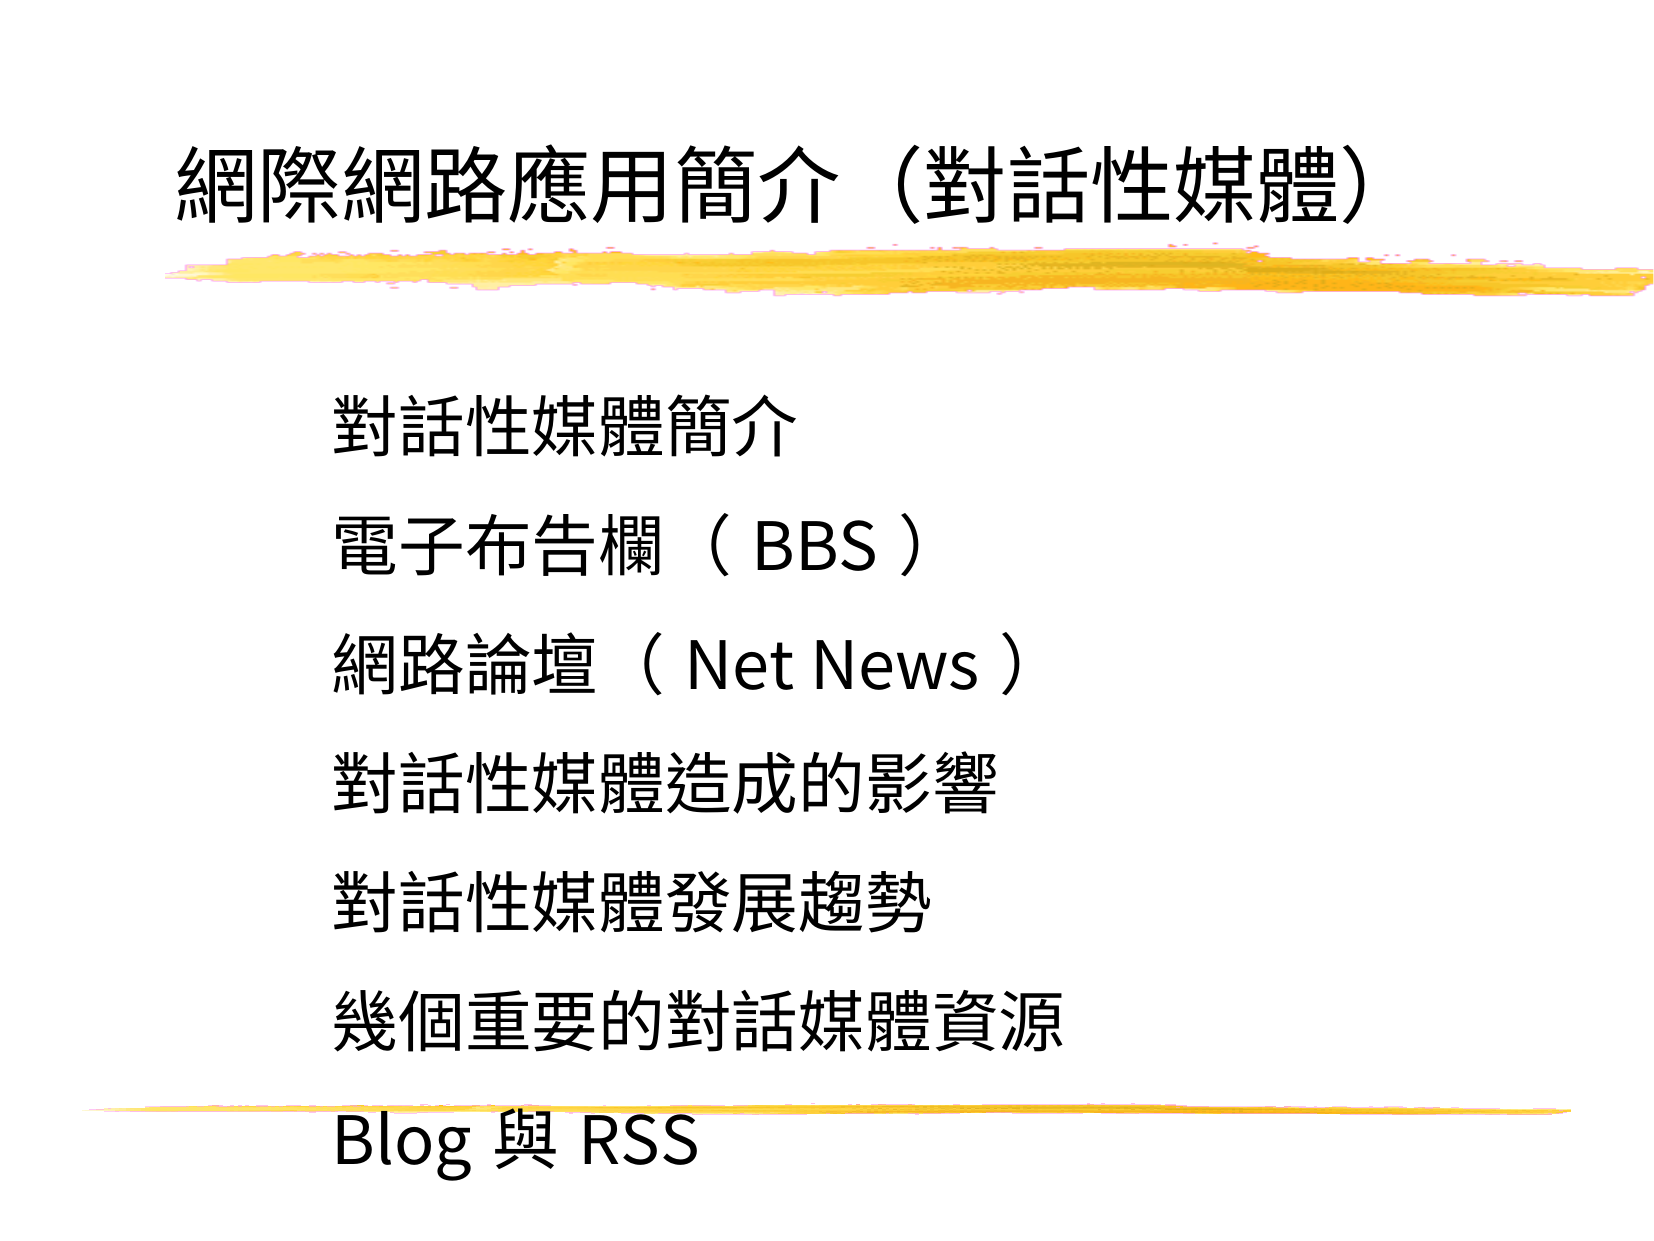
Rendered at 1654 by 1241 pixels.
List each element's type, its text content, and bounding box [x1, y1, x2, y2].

picture [165, 237, 1654, 308]
picture [82, 1102, 1571, 1117]
title 網際網路應用簡介（對話性媒體） [96, 39, 1502, 249]
list 對話性媒體簡介 電子布告欄（BBS） 網路論壇（Net News） 對話性媒體造成的影響 對話性媒體發展趨勢 幾個重要的對話媒體資源 Blog與RSS [316, 358, 1392, 965]
